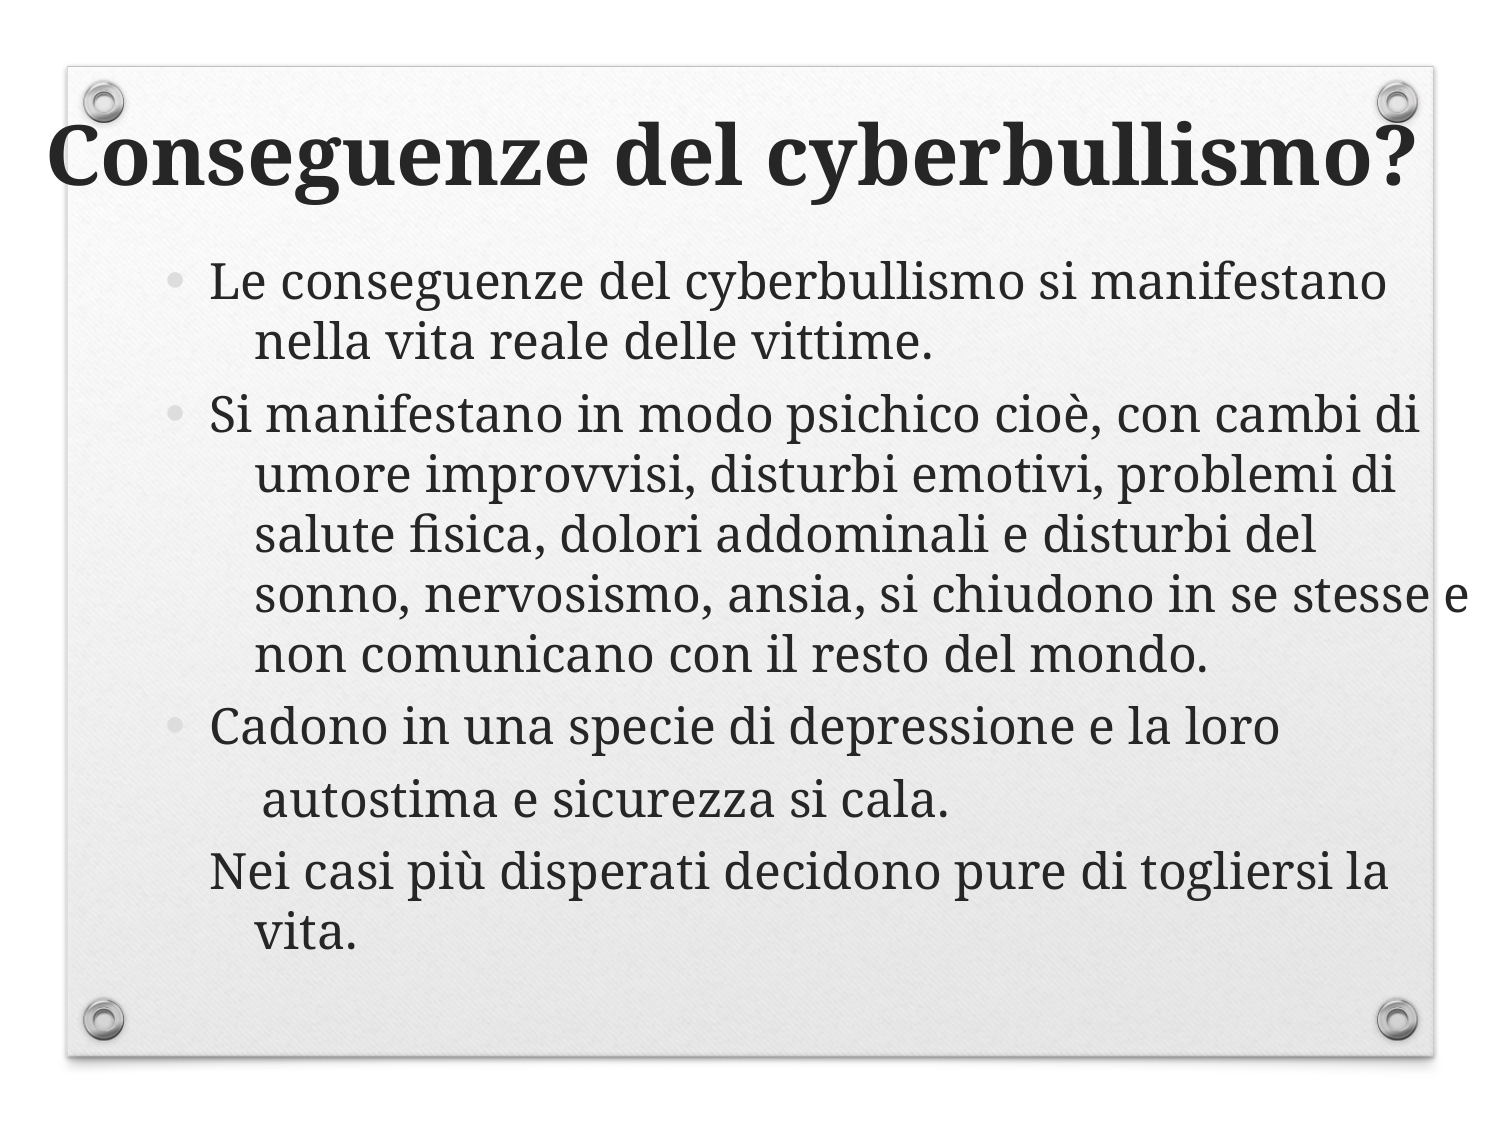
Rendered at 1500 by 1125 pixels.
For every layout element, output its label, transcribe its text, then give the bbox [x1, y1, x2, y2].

list Le conseguenze del cyberbullismo si manifestano nella vita reale delle vittime. Si manifestano in modo psichico cioè, con cambi di umore improvvisi, disturbi emotivi, problemi di salute fisica, dolori addominali e disturbi del sonno, nervosismo, ansia, si chiudono in se stesse e non comunicano con il resto del mondo. Cadono in una specie di depressione e la loro autostima e sicurezza si cala. Nei casi più disperati decidono pure di togliersi la vita. [150, 242, 1500, 1046]
title Conseguenze del cyberbullismo? [0, 54, 1465, 243]
